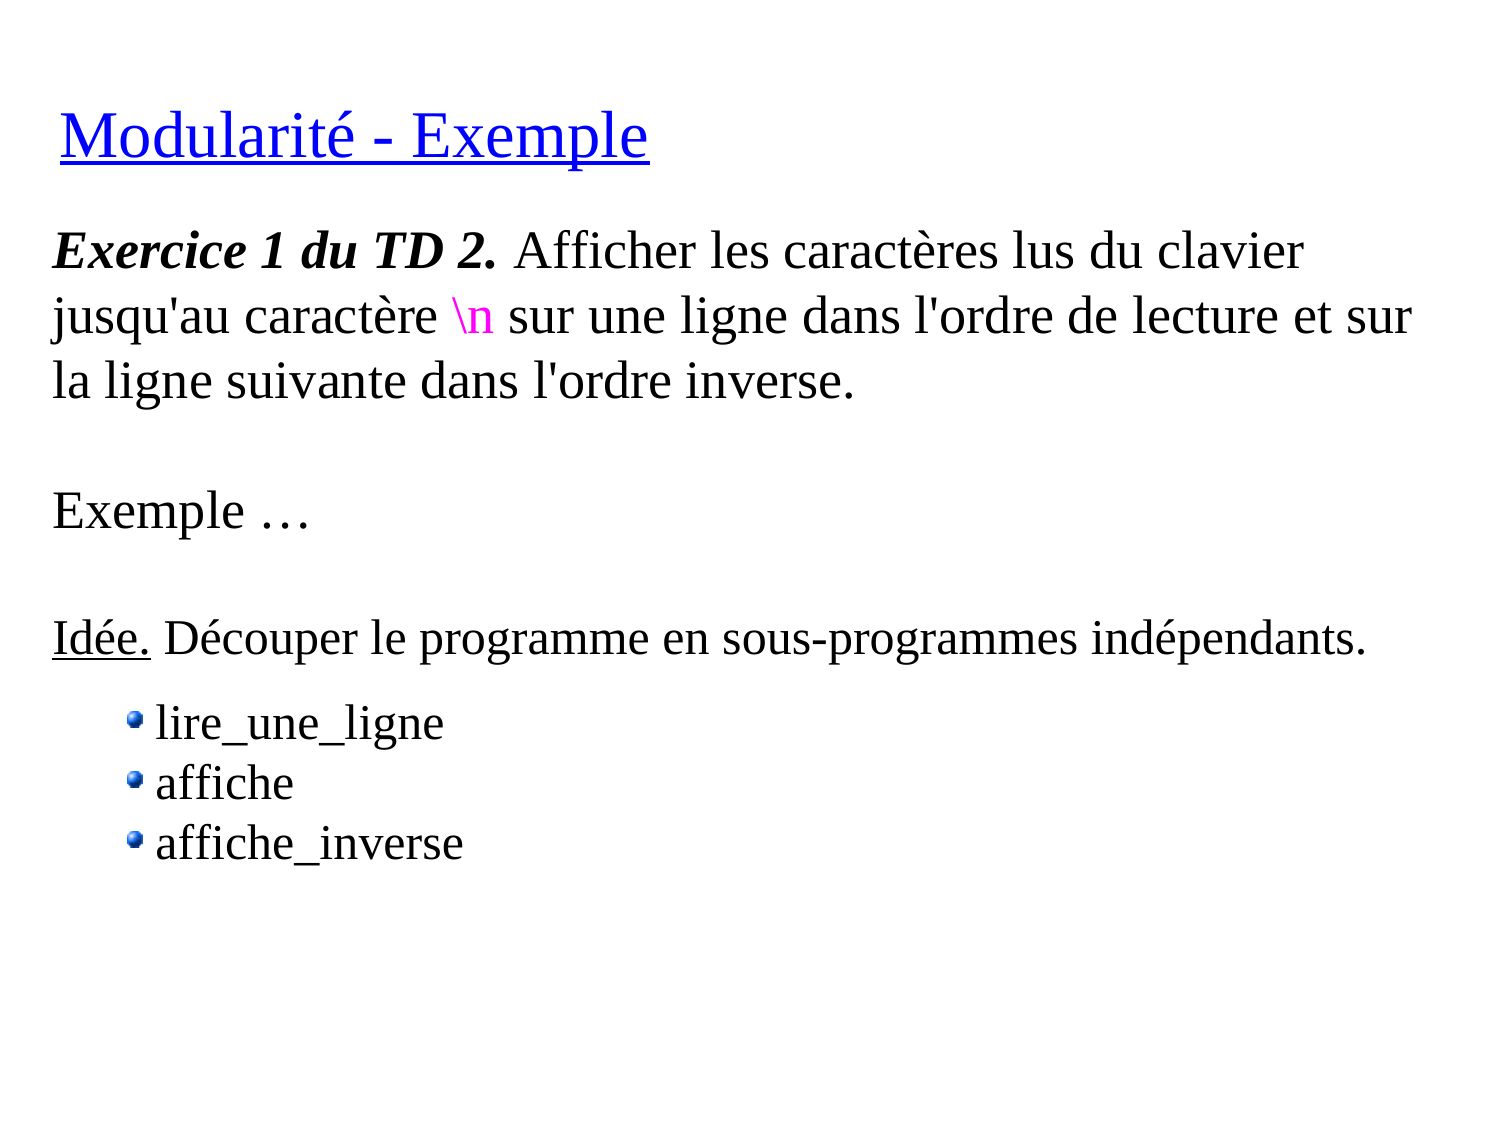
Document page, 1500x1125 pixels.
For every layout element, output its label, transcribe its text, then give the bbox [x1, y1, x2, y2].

text_box Modularité - Exemple [45, 83, 751, 178]
text_box lire_une_ligne affiche affiche_inverse [37, 682, 1500, 877]
text_box Idée. Découper le programme en sous-programmes indépendants. [37, 597, 1463, 672]
text_box Exercice 1 du TD 2. Afficher les caractères lus du clavier jusqu'au caractère \n sur une ligne dans l'ordre de lecture et sur la ligne suivante dans l'ordre inverse. Exemple … [37, 207, 1463, 547]
